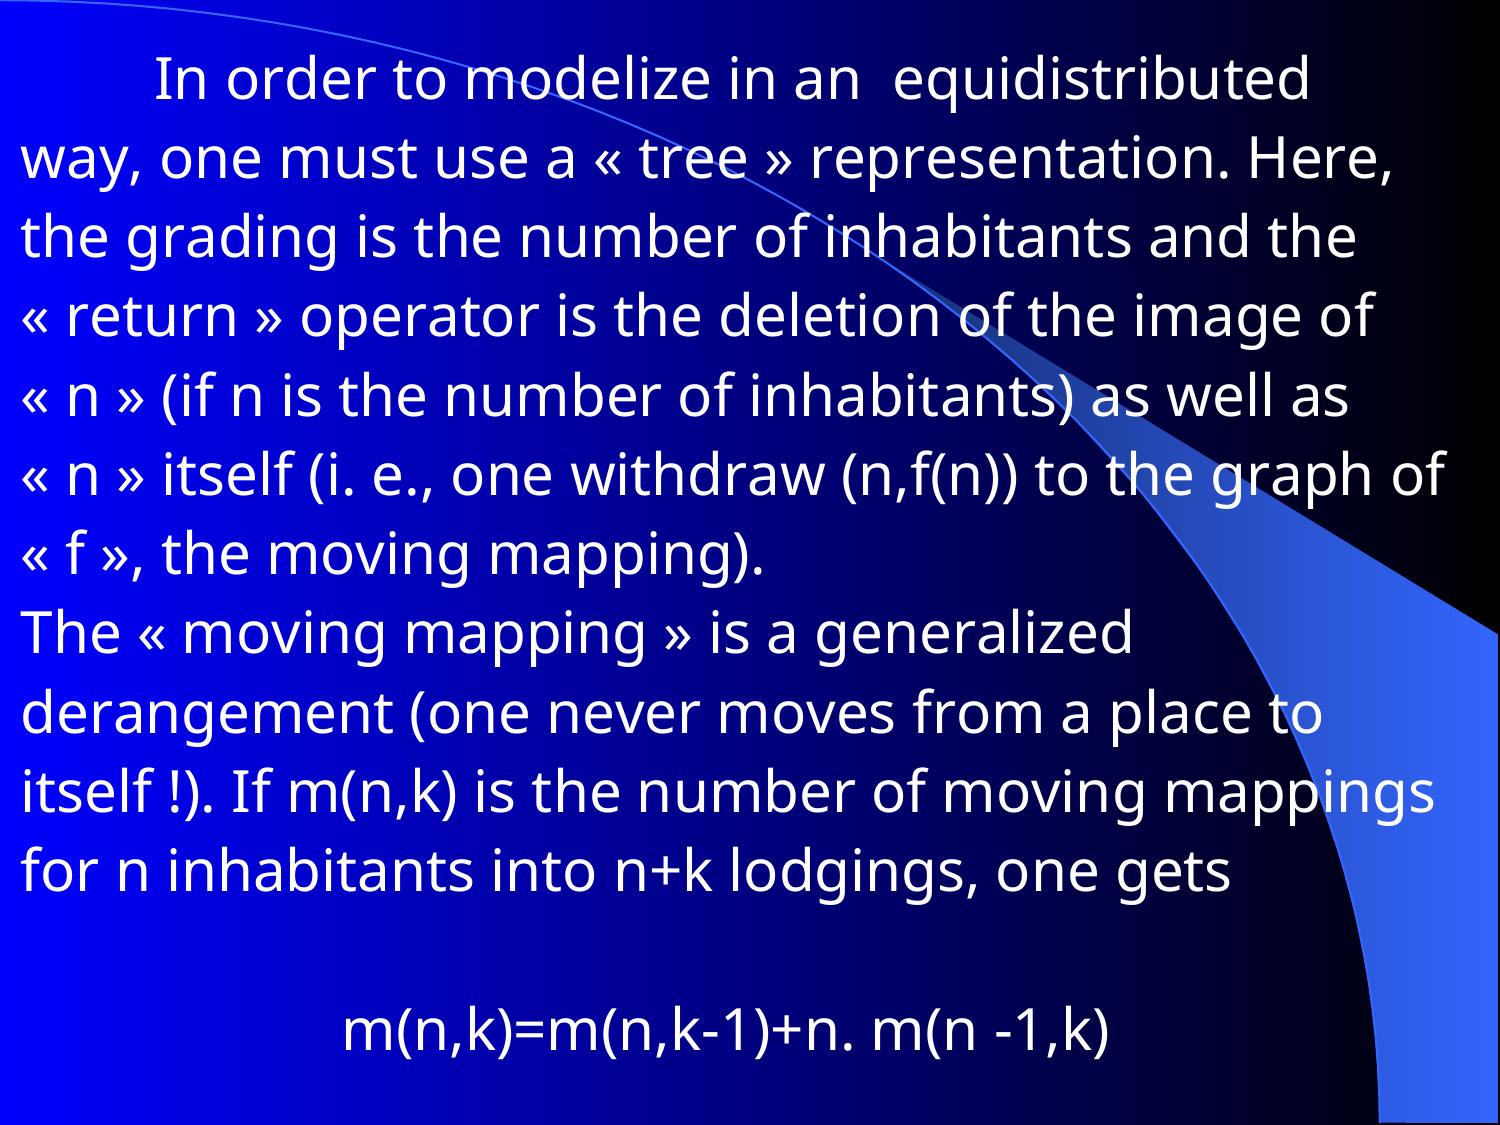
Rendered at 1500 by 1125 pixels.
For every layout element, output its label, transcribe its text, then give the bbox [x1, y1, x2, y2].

text_box In order to modelize in an equidistributed way, one must use a « tree » representation. Here, the grading is the number of inhabitants and the « return » operator is the deletion of the image of « n » (if n is the number of inhabitants) as well as « n » itself (i. e., one withdraw (n,f(n)) to the graph of « f », the moving mapping). The « moving mapping » is a generalized derangement (one never moves from a place to itself !). If m(n,k) is the number of moving mappings for n inhabitants into n+k lodgings, one gets m(n,k)=m(n,k-1)+n. m(n -1,k) [5, 29, 1477, 1099]
